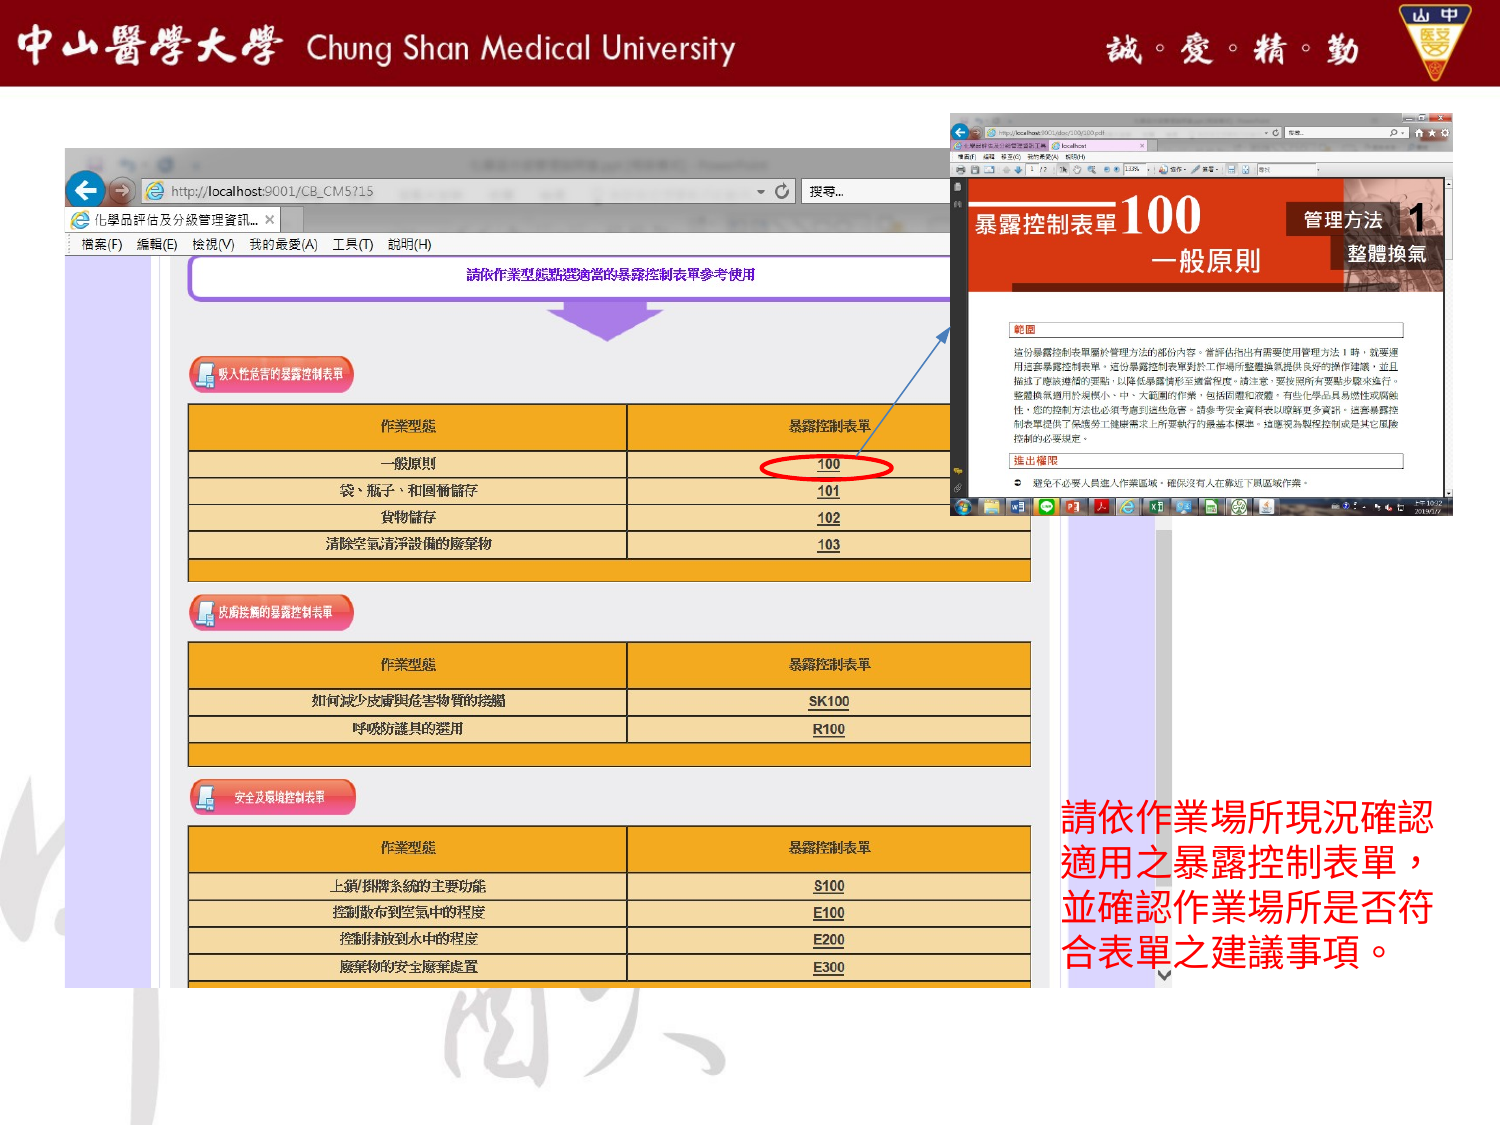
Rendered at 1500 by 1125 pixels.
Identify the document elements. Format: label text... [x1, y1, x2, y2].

text_box 請依作業場所現況確認適用之暴露控制表單，並確認作業場所是否符合表單之建議事項。 [1045, 787, 1468, 982]
picture [64, 113, 1453, 988]
